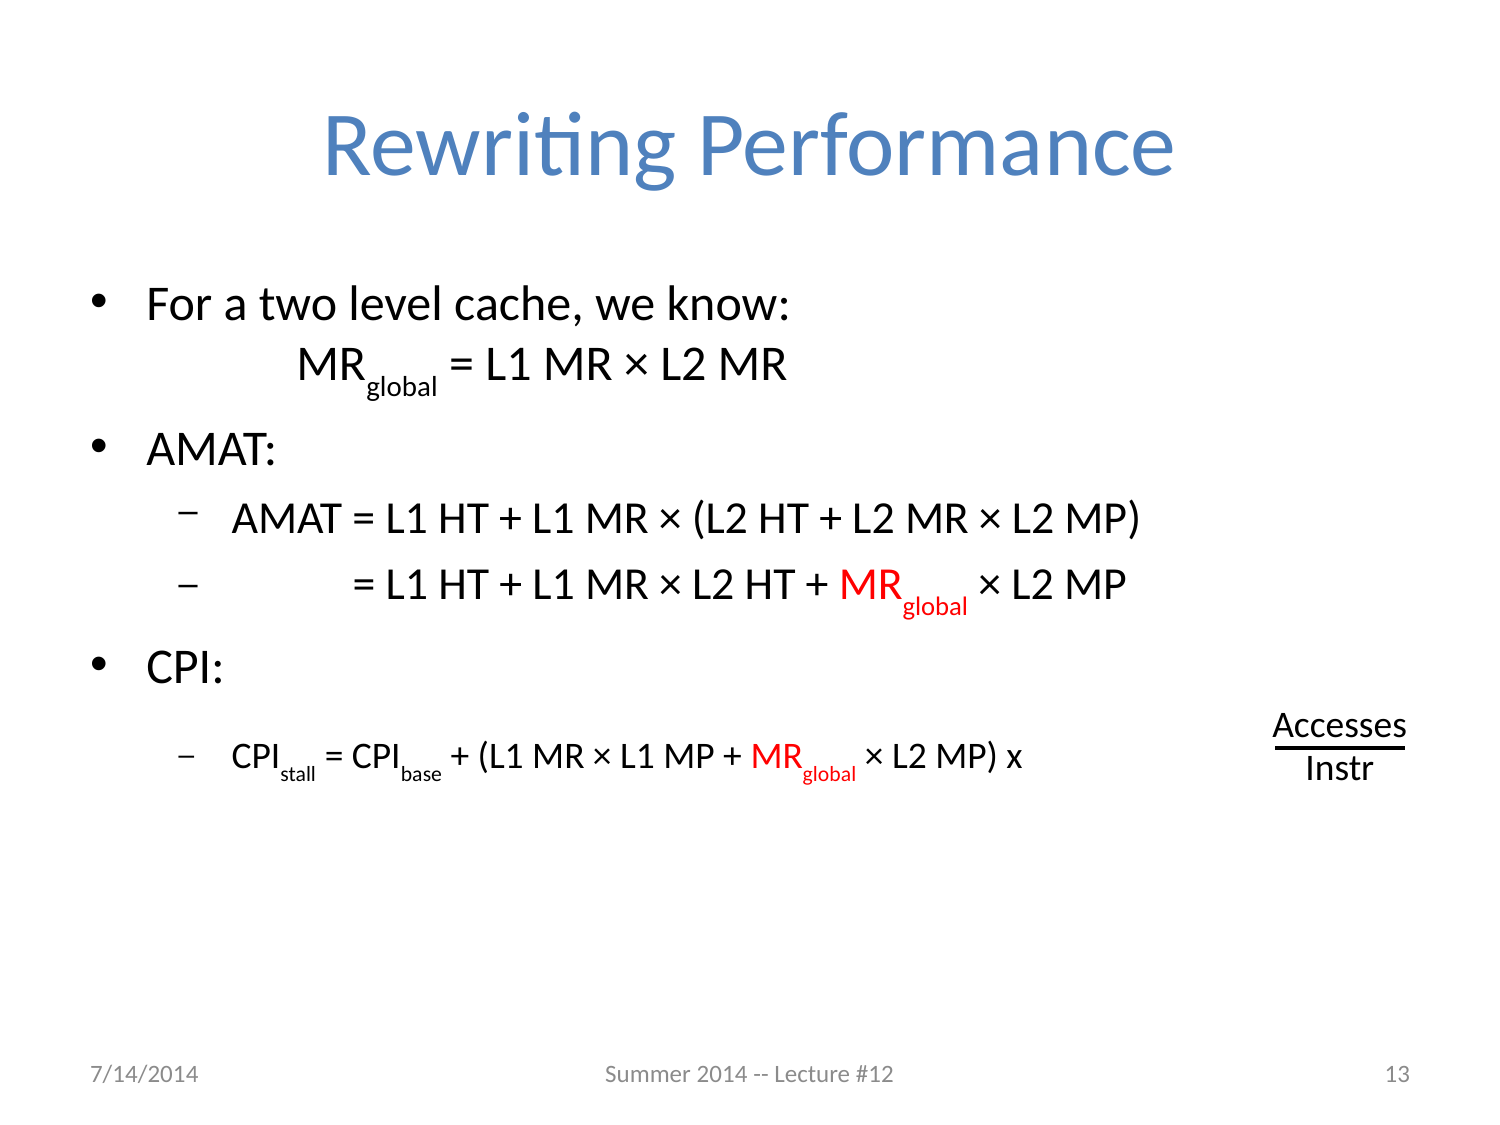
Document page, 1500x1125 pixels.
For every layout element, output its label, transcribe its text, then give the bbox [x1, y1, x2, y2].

text_box Instr [1290, 750, 1390, 795]
footer Summer 2014 -- Lecture #12 [512, 1042, 988, 1103]
text_box Accesses [1257, 692, 1423, 753]
title Rewriting Performance [75, 45, 1425, 233]
text_box Instr [1290, 735, 1390, 746]
list For a two level cache, we know: MRglobal = L1 MR × L2 MR AMAT: AMAT = L1 HT + L1 MR × (L2 HT + L2 MR × L2 MP) AMAT = L1 HT + L1 MR × L2 HT + MRglobal × L2 MP CPI: CPIstall = CPIbase + (L1 MR × L1 MP + MRglobal × L2 MP) x [75, 262, 1425, 1073]
slide_number <number> [1074, 1042, 1425, 1103]
slide_number 7/14/2014 [75, 1042, 425, 1103]
